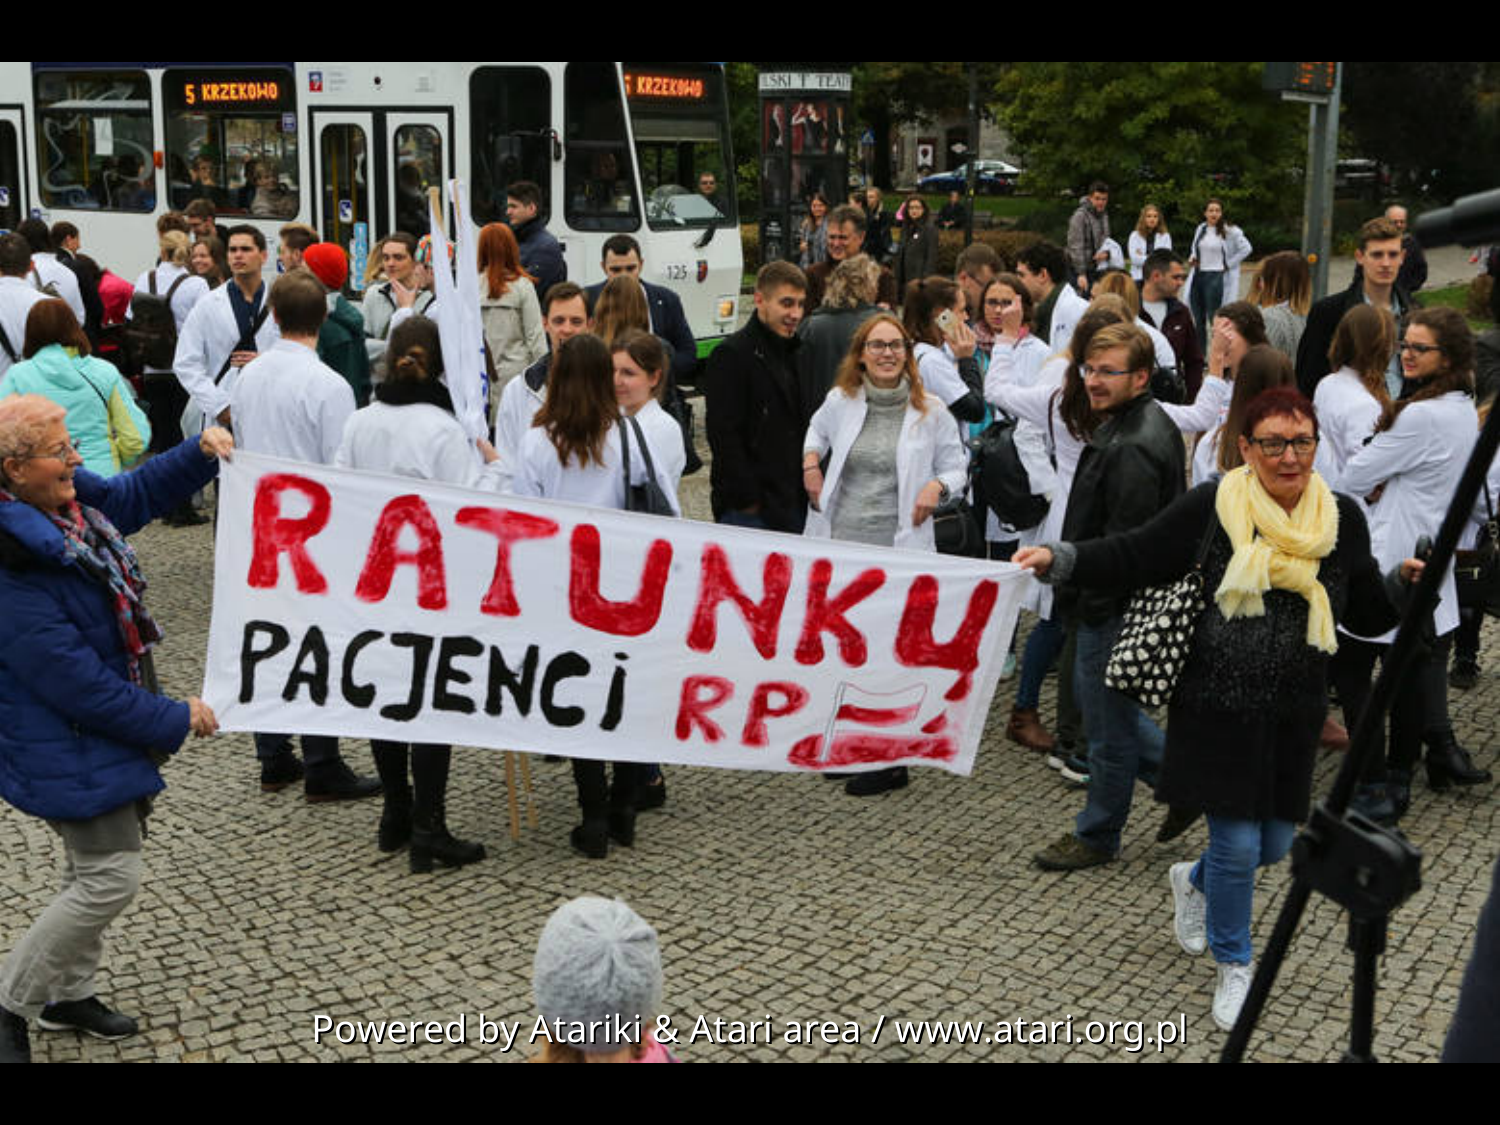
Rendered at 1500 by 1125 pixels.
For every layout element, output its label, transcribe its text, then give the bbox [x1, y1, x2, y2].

picture [0, 1059, 1500, 1063]
text_box Powered by Atariki & Atari area / www.atari.org.pl [0, 998, 1500, 1059]
picture [0, 62, 1500, 998]
